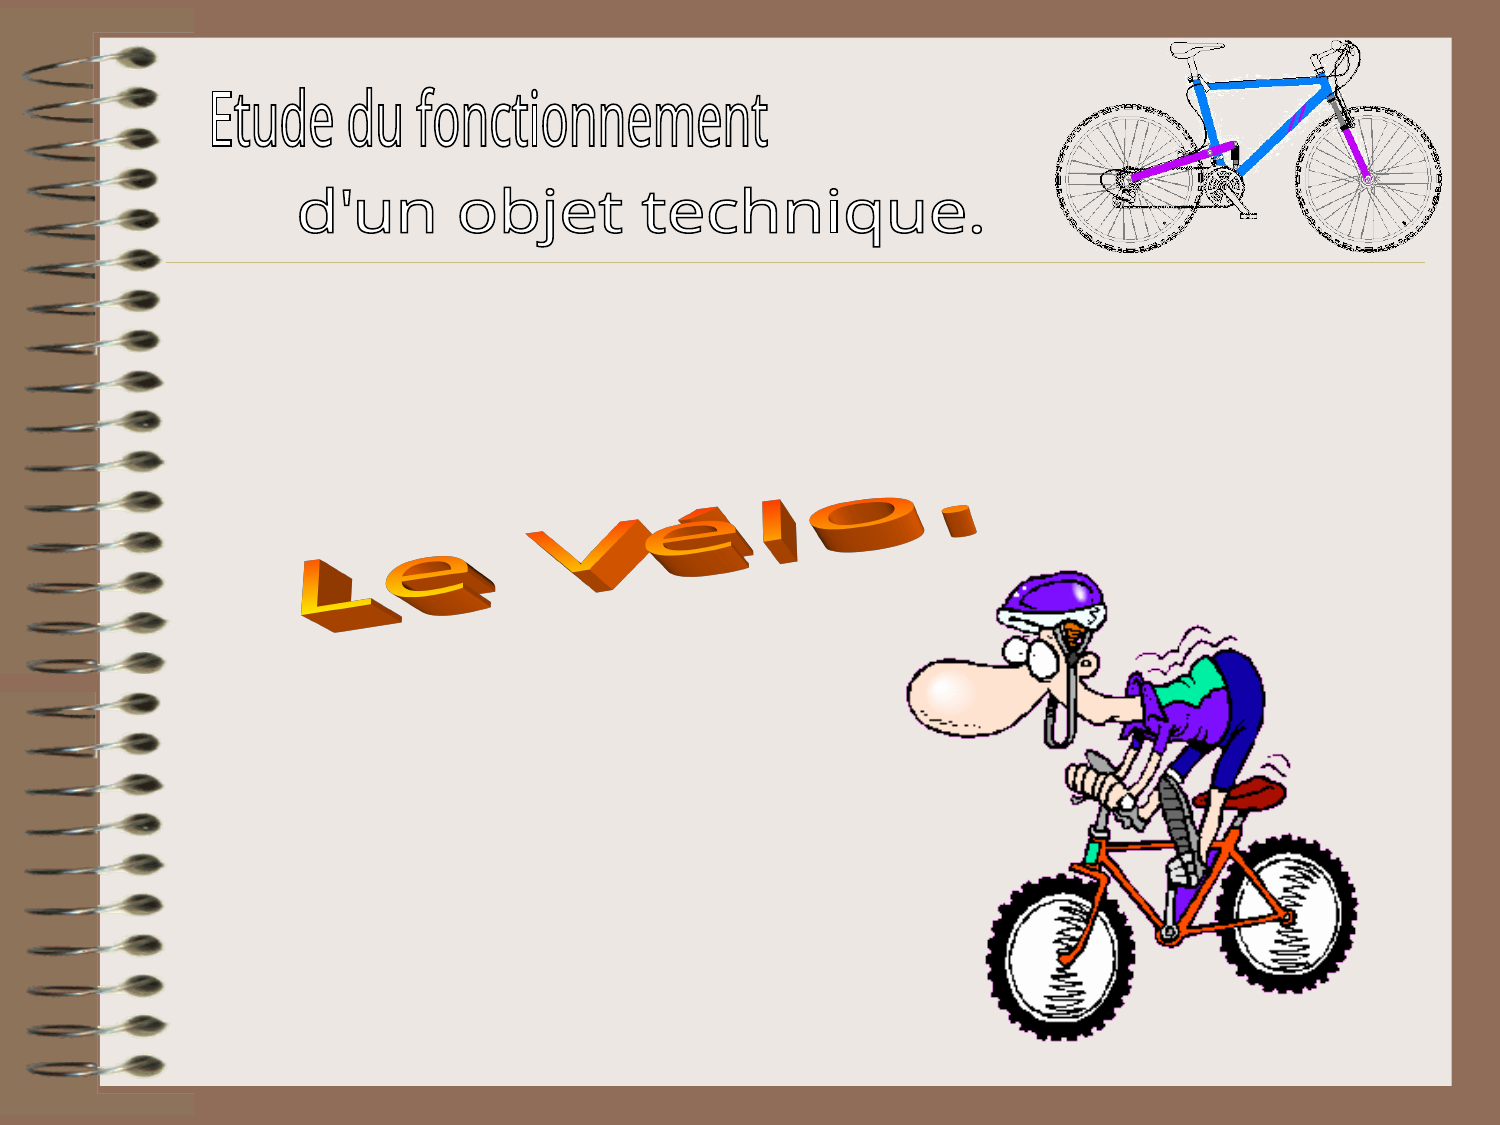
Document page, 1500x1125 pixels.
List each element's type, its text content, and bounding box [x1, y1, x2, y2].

text_box Etude du fonctionnement [752, 95, 768, 147]
picture [0, 8, 194, 674]
text_box Etude du fonctionnement [281, 87, 305, 147]
picture [0, 692, 194, 1115]
text_box Etude du fonctionnement [349, 87, 372, 147]
text_box Etude du fonctionnement [234, 95, 250, 147]
text_box d'un objet technique. [642, 193, 665, 234]
text_box d'un objet technique. [401, 200, 433, 233]
text_box d'un objet technique. [562, 200, 595, 234]
picture [1050, 37, 1446, 258]
text_box Etude du fonctionnement [310, 104, 333, 147]
text_box d'un objet technique. [504, 187, 538, 234]
text_box d'un objet technique. [846, 200, 880, 247]
text_box Etude du fonctionnement [491, 104, 511, 147]
text_box d'un objet technique. [744, 187, 777, 233]
text_box Etude du fonctionnement [698, 104, 721, 147]
text_box d'un objet technique. [890, 200, 923, 234]
text_box d'un objet technique. [709, 200, 737, 234]
text_box Etude du fonctionnement [572, 104, 594, 146]
text_box d'un objet technique. [300, 187, 333, 234]
text_box d'un objet technique. [460, 200, 495, 234]
text_box Etude du fonctionnement [628, 104, 651, 147]
text_box Etude du fonctionnement [434, 104, 458, 147]
text_box Etude du fonctionnement [416, 87, 435, 146]
text_box d'un objet technique. [932, 200, 965, 234]
text_box d'un objet technique. [787, 200, 820, 233]
text_box Etude du fonctionnement [464, 104, 486, 146]
text_box Etude du fonctionnement [212, 91, 232, 146]
text_box Etude du fonctionnement [543, 104, 567, 147]
text_box Etude du fonctionnement [726, 104, 748, 146]
text_box d'un objet technique. [537, 200, 554, 247]
text_box d'un objet technique. [599, 193, 622, 234]
text_box d'un objet technique. [357, 200, 390, 234]
text_box Etude du fonctionnement [512, 95, 528, 147]
text_box d'un objet technique. [670, 200, 703, 234]
text_box Etude du fonctionnement [656, 104, 693, 146]
picture [891, 550, 1391, 1059]
text_box Etude du fonctionnement [601, 104, 623, 146]
text_box Etude du fonctionnement [254, 104, 276, 147]
text_box Etude du fonctionnement [378, 104, 401, 147]
